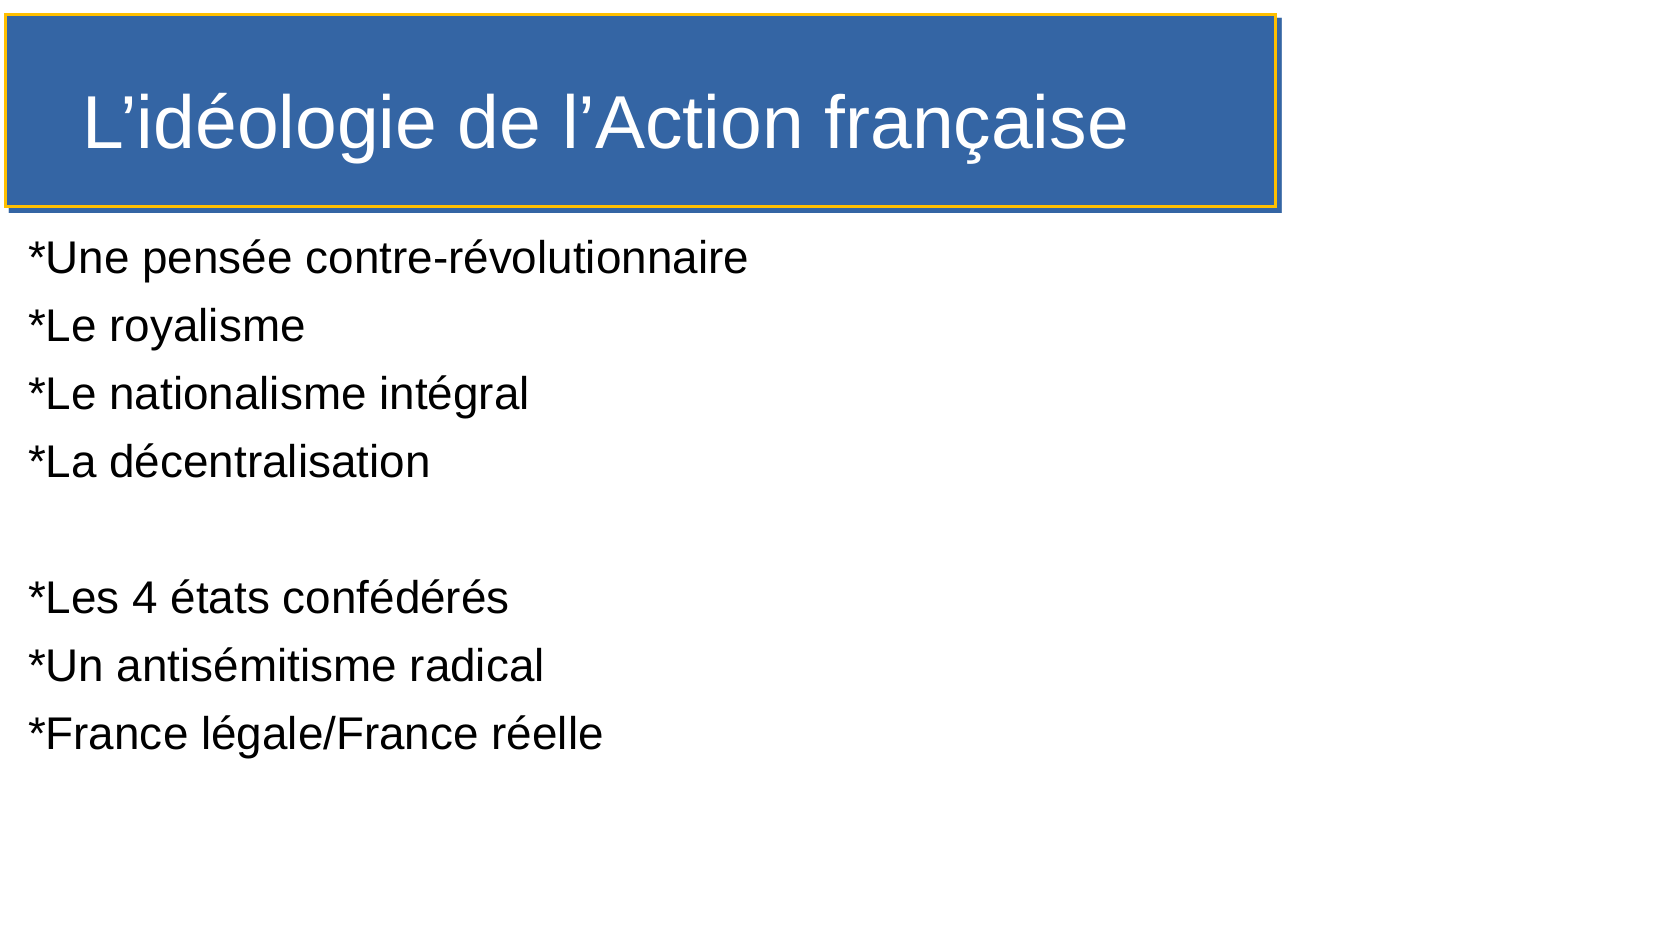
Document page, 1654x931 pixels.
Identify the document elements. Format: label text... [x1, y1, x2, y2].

title L’idéologie de l’Action française [82, 44, 1235, 192]
list *Une pensée contre-révolutionnaire *Le royalisme *Le nationalisme intégral *La décentralisation *Les 4 états confédérés *Un antisémitisme radical *France légale/France réelle [28, 238, 1505, 800]
